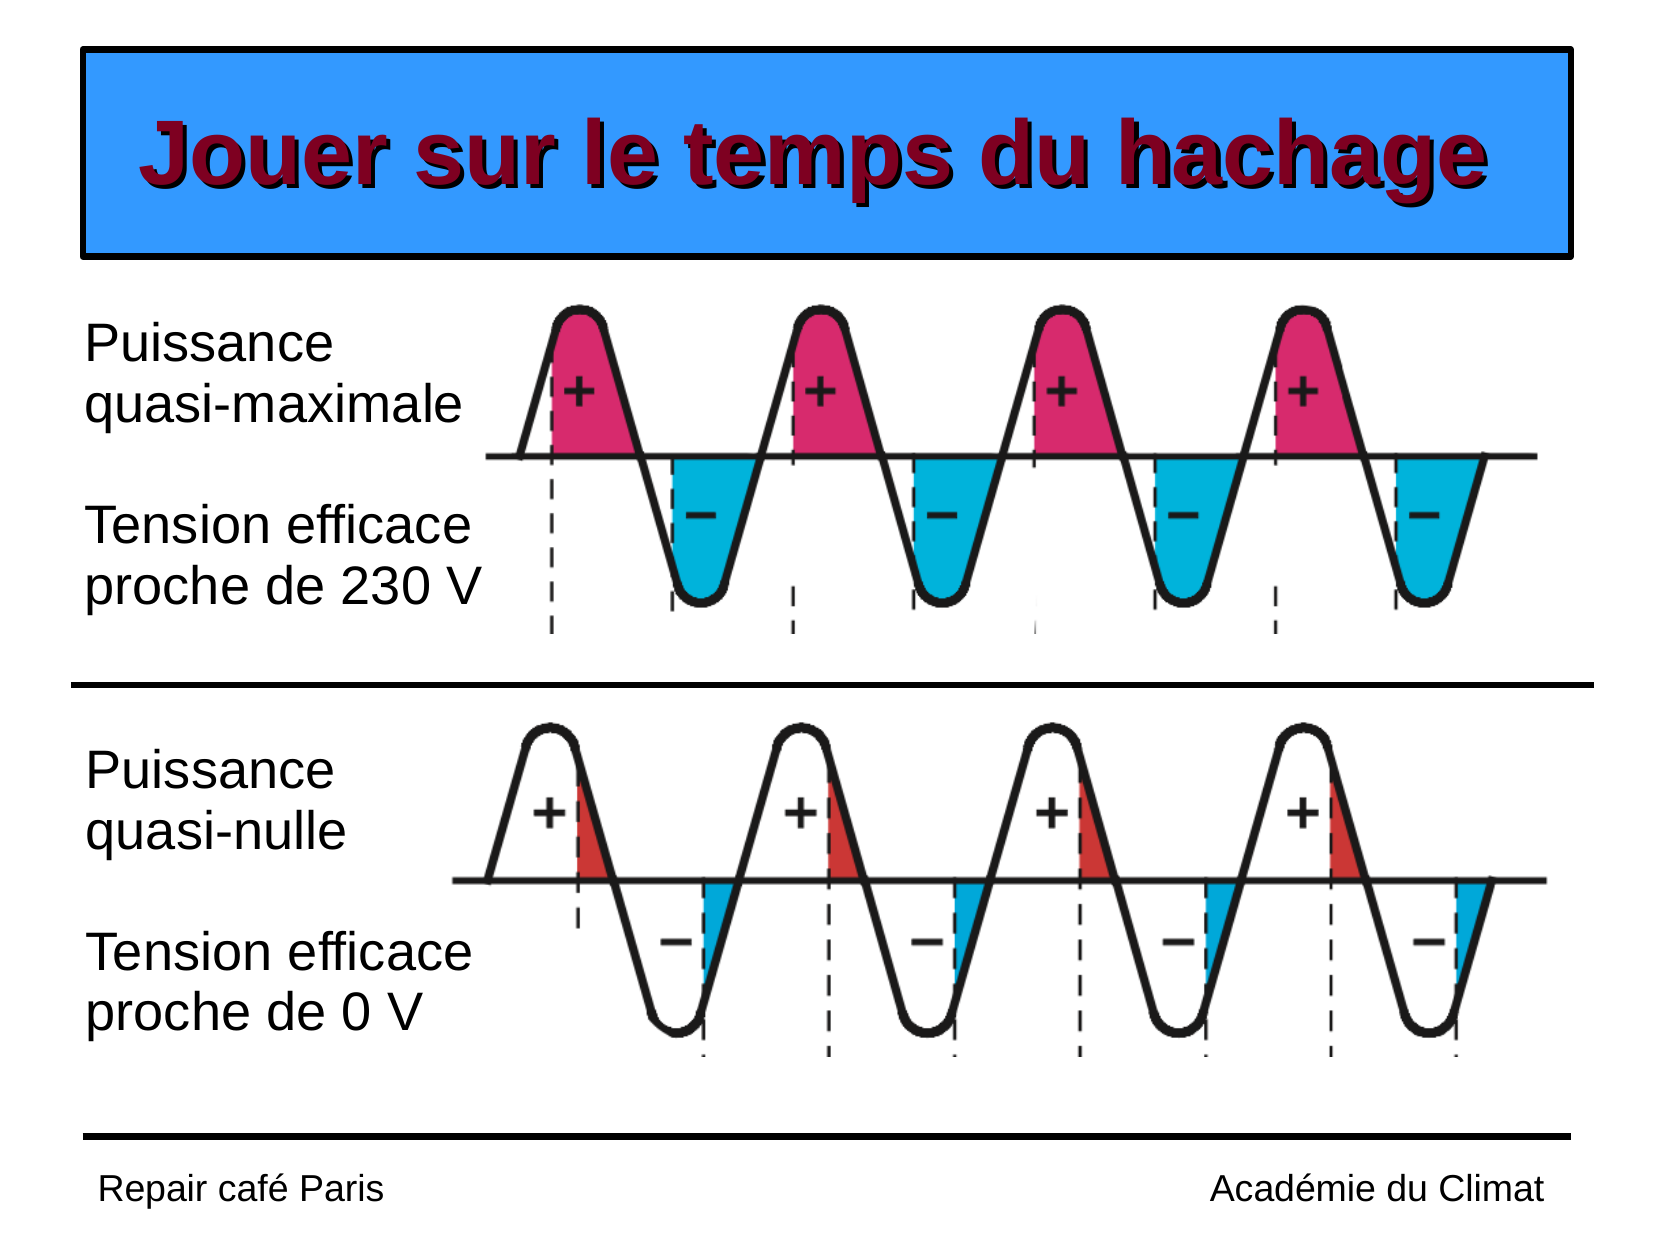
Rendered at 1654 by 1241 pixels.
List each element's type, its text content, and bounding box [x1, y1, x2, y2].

picture [441, 713, 1567, 1057]
text_box Puissance quasi-maximale Tension efficace proche de 230 V [69, 305, 498, 624]
title Jouer sur le temps du hachage [82, 49, 1571, 257]
text_box Puissance quasi-nulle Tension efficace proche de 0 V [70, 732, 490, 1050]
picture [470, 290, 1573, 634]
text_box Repair café Paris Académie du Climat [82, 1160, 1571, 1217]
